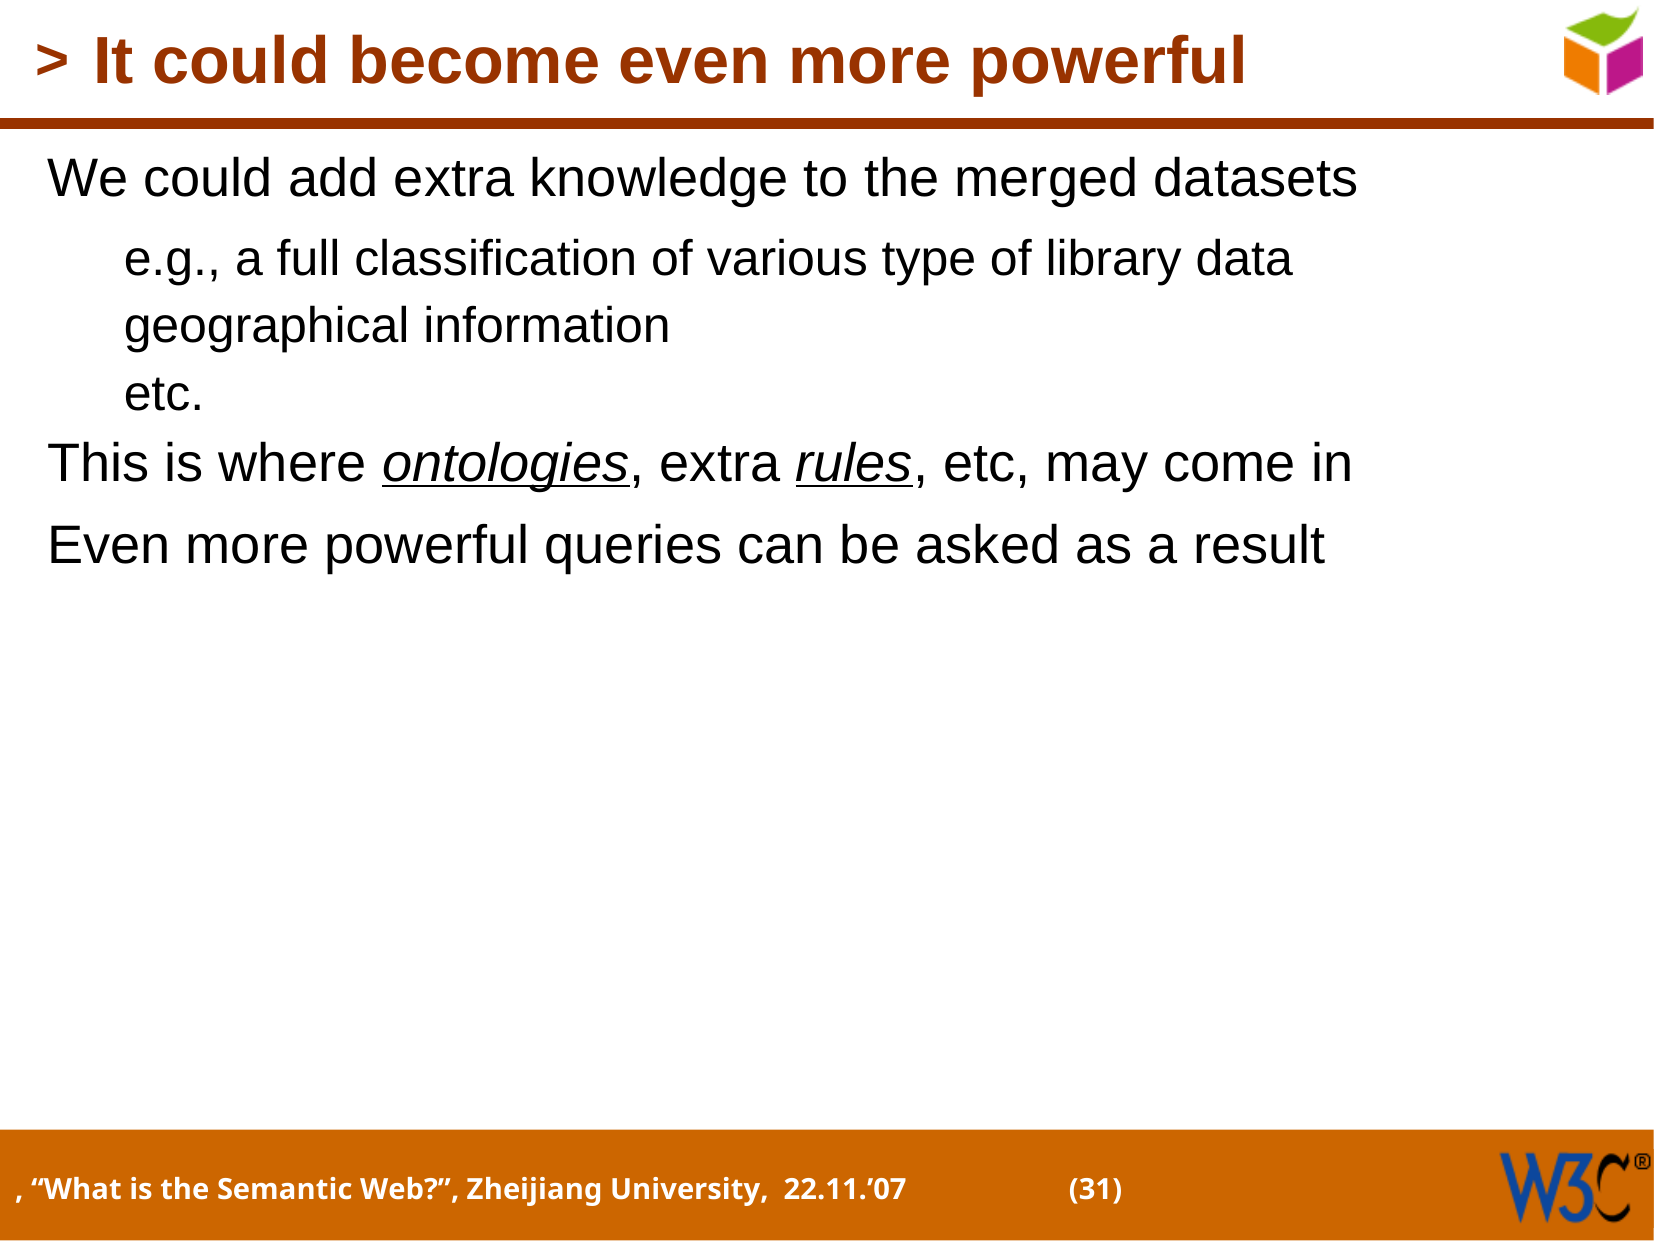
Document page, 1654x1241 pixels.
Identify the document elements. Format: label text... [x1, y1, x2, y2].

picture [1495, 1149, 1654, 1228]
picture [1564, 5, 1643, 95]
list We could add extra knowledge to the merged datasets e.g., a full classification of various type of library data geographical information etc. This is where ontologies, extra rules, etc, may come in Even more powerful queries can be asked as a result [29, 147, 1624, 1119]
title It could become even more powerful [93, 7, 1493, 111]
